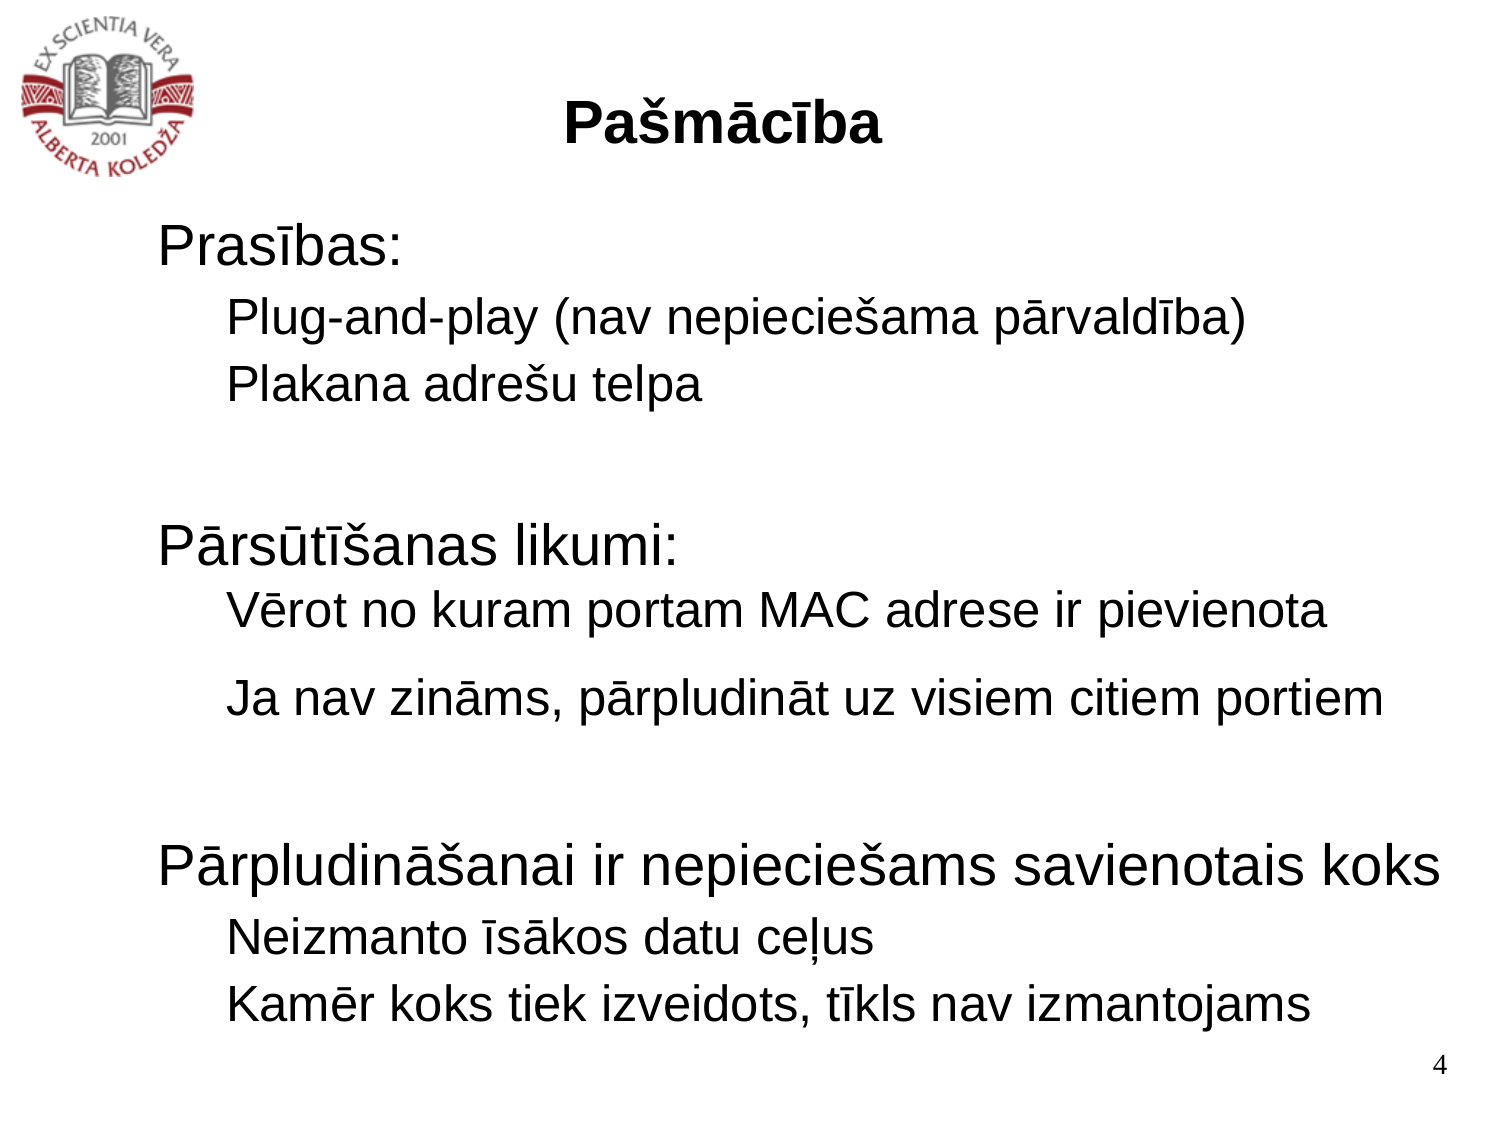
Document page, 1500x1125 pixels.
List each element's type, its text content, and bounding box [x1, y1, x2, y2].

picture [21, 16, 194, 177]
title Pašmācība [50, 62, 1374, 175]
text_box <skaitlis> [1312, 1037, 1463, 1101]
list Prasības: Plug-and-play (nav nepieciešama pārvaldība) Plakana adrešu telpa Pārsūtīšanas likumi: Vērot no kuram portam MAC adrese ir pievienota Ja nav zināms, pārpludināt uz visiem citiem portiem Pārpludināšanai ir nepieciešams savienotais koks Neizmanto īsākos datu ceļus Kamēr koks tiek izveidots, tīkls nav izmantojams [74, 200, 1463, 1101]
